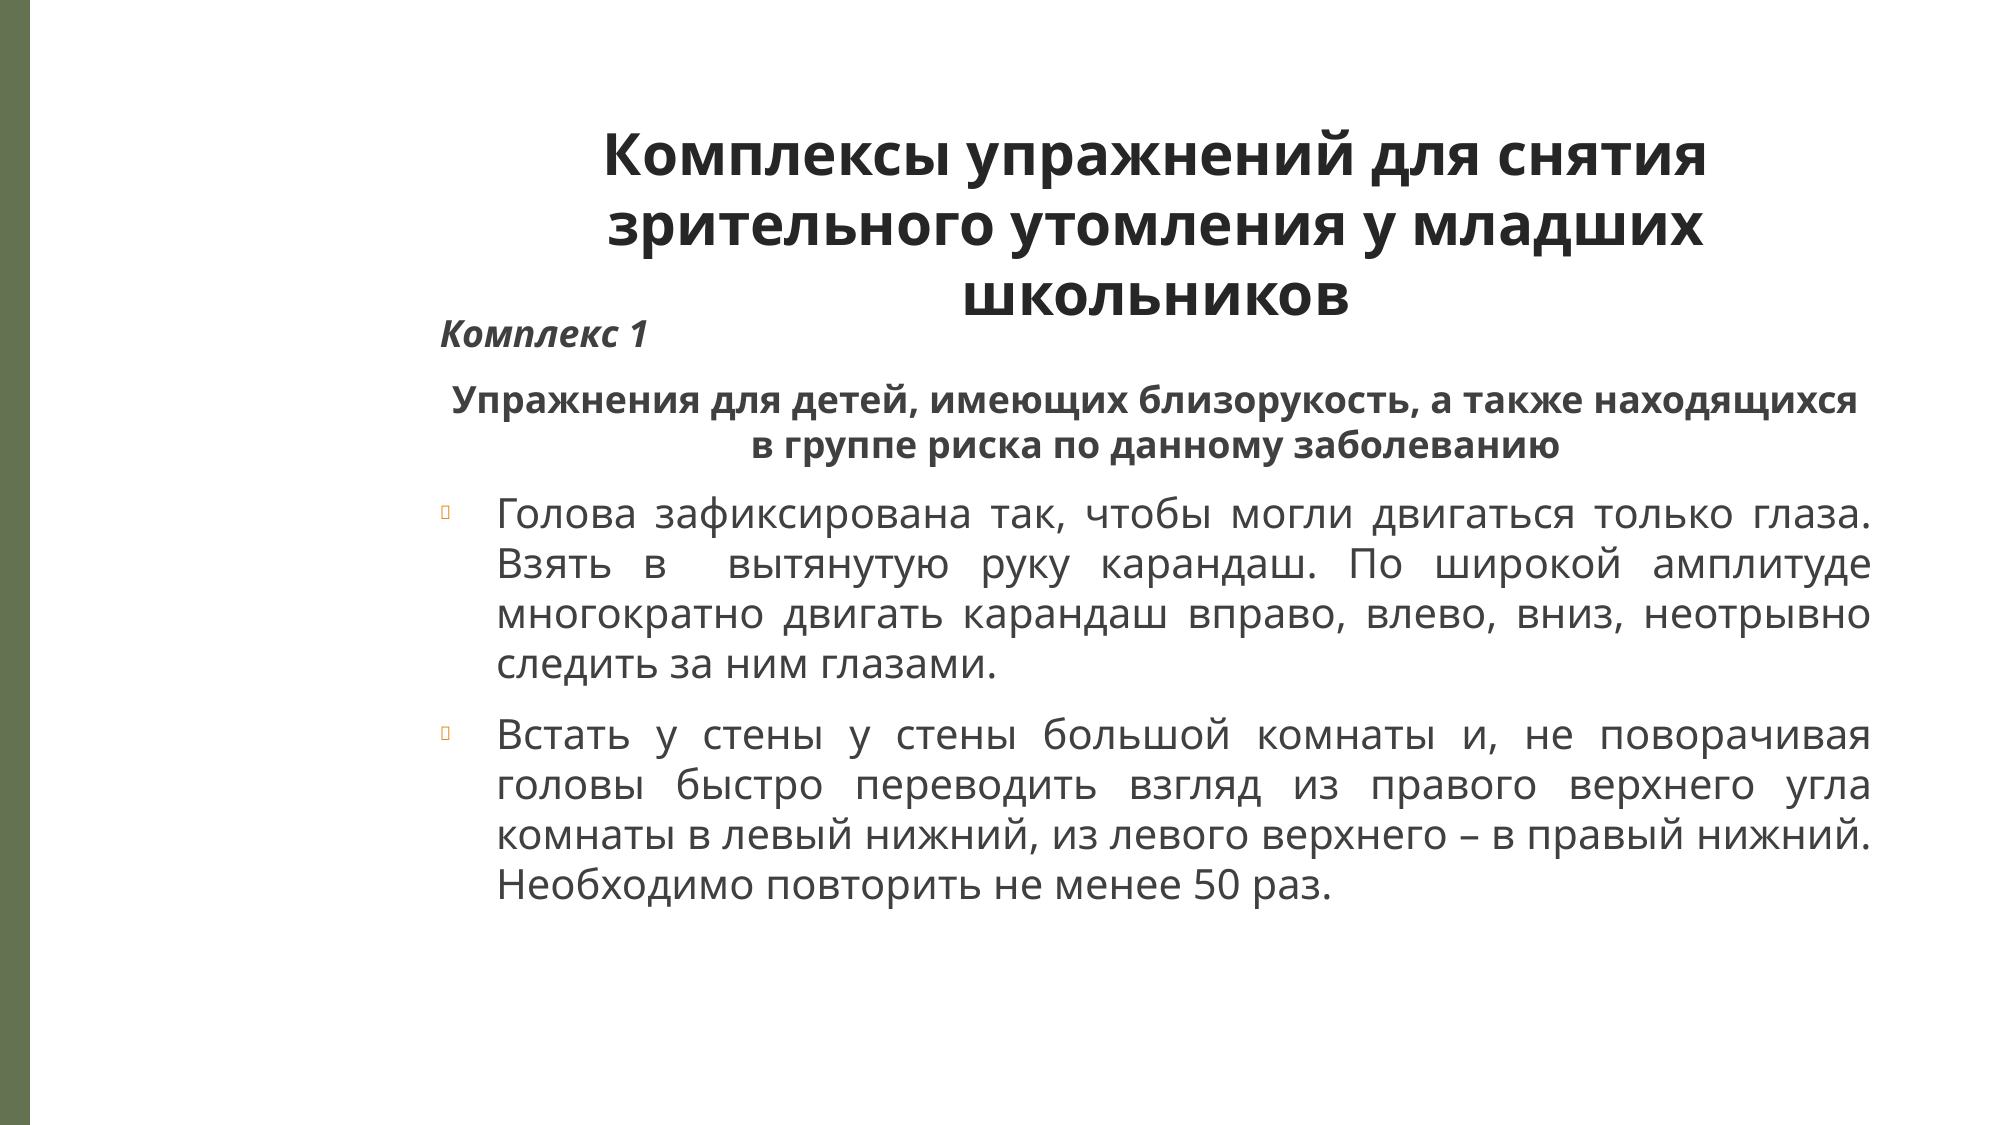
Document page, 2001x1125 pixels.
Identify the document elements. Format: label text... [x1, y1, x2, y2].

list Комплекс 1 Упражнения для детей, имеющих близорукость, а также находящихся в группе риска по данному заболеванию Голова зафиксирована так, чтобы могли двигаться только глаза. Взять в вытянутую руку карандаш. По широкой амплитуде многократно двигать карандаш вправо, влево, вниз, неотрывно следить за ним глазами. Встать у стены у стены большой комнаты и, не поворачивая головы быстро переводить взгляд из правого верхнего угла комнаты в левый нижний, из левого верхнего – в правый нижний. Необходимо повторить не менее 50 раз. [424, 295, 1888, 970]
title Комплексы упражнений для снятия зрительного утомления у младших школьников [425, 102, 1888, 295]
